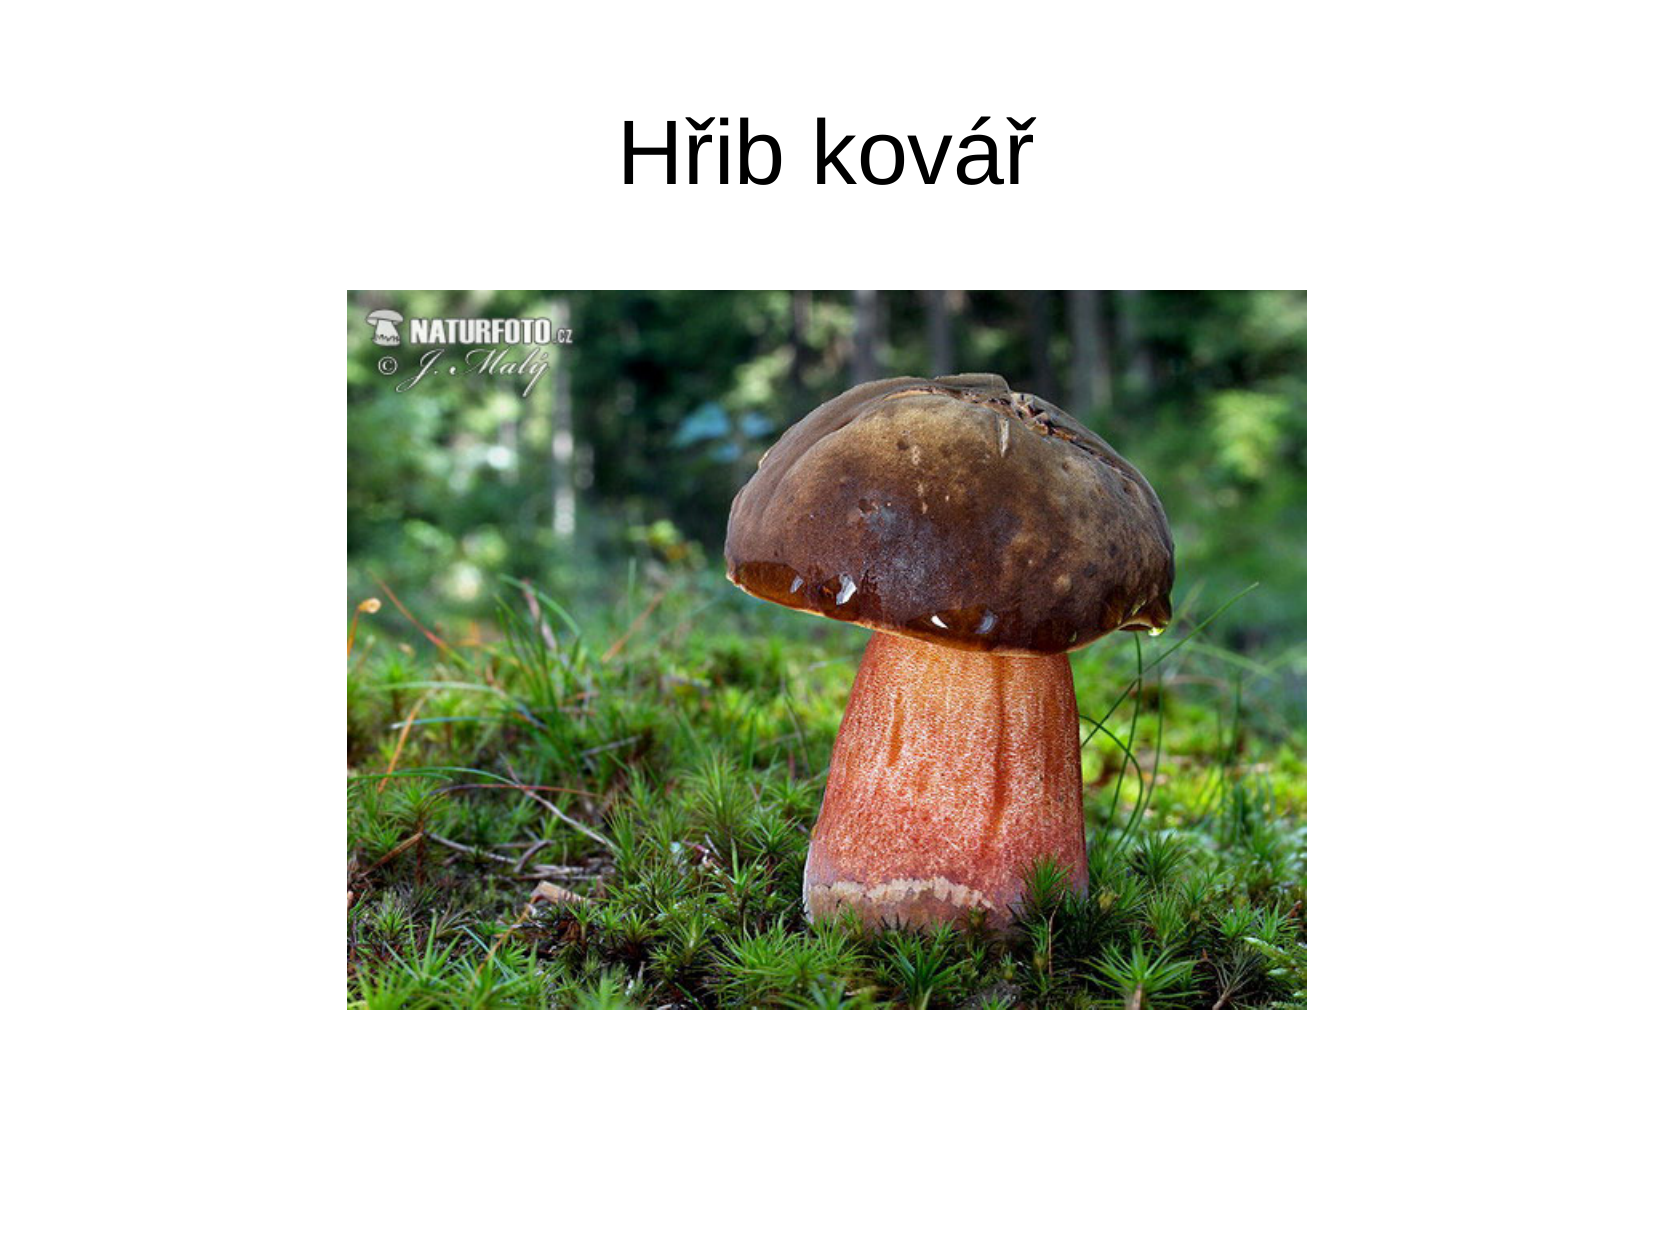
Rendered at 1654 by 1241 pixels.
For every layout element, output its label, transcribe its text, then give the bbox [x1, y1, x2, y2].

title Hřib kovář [82, 49, 1571, 257]
picture [347, 290, 1307, 1010]
